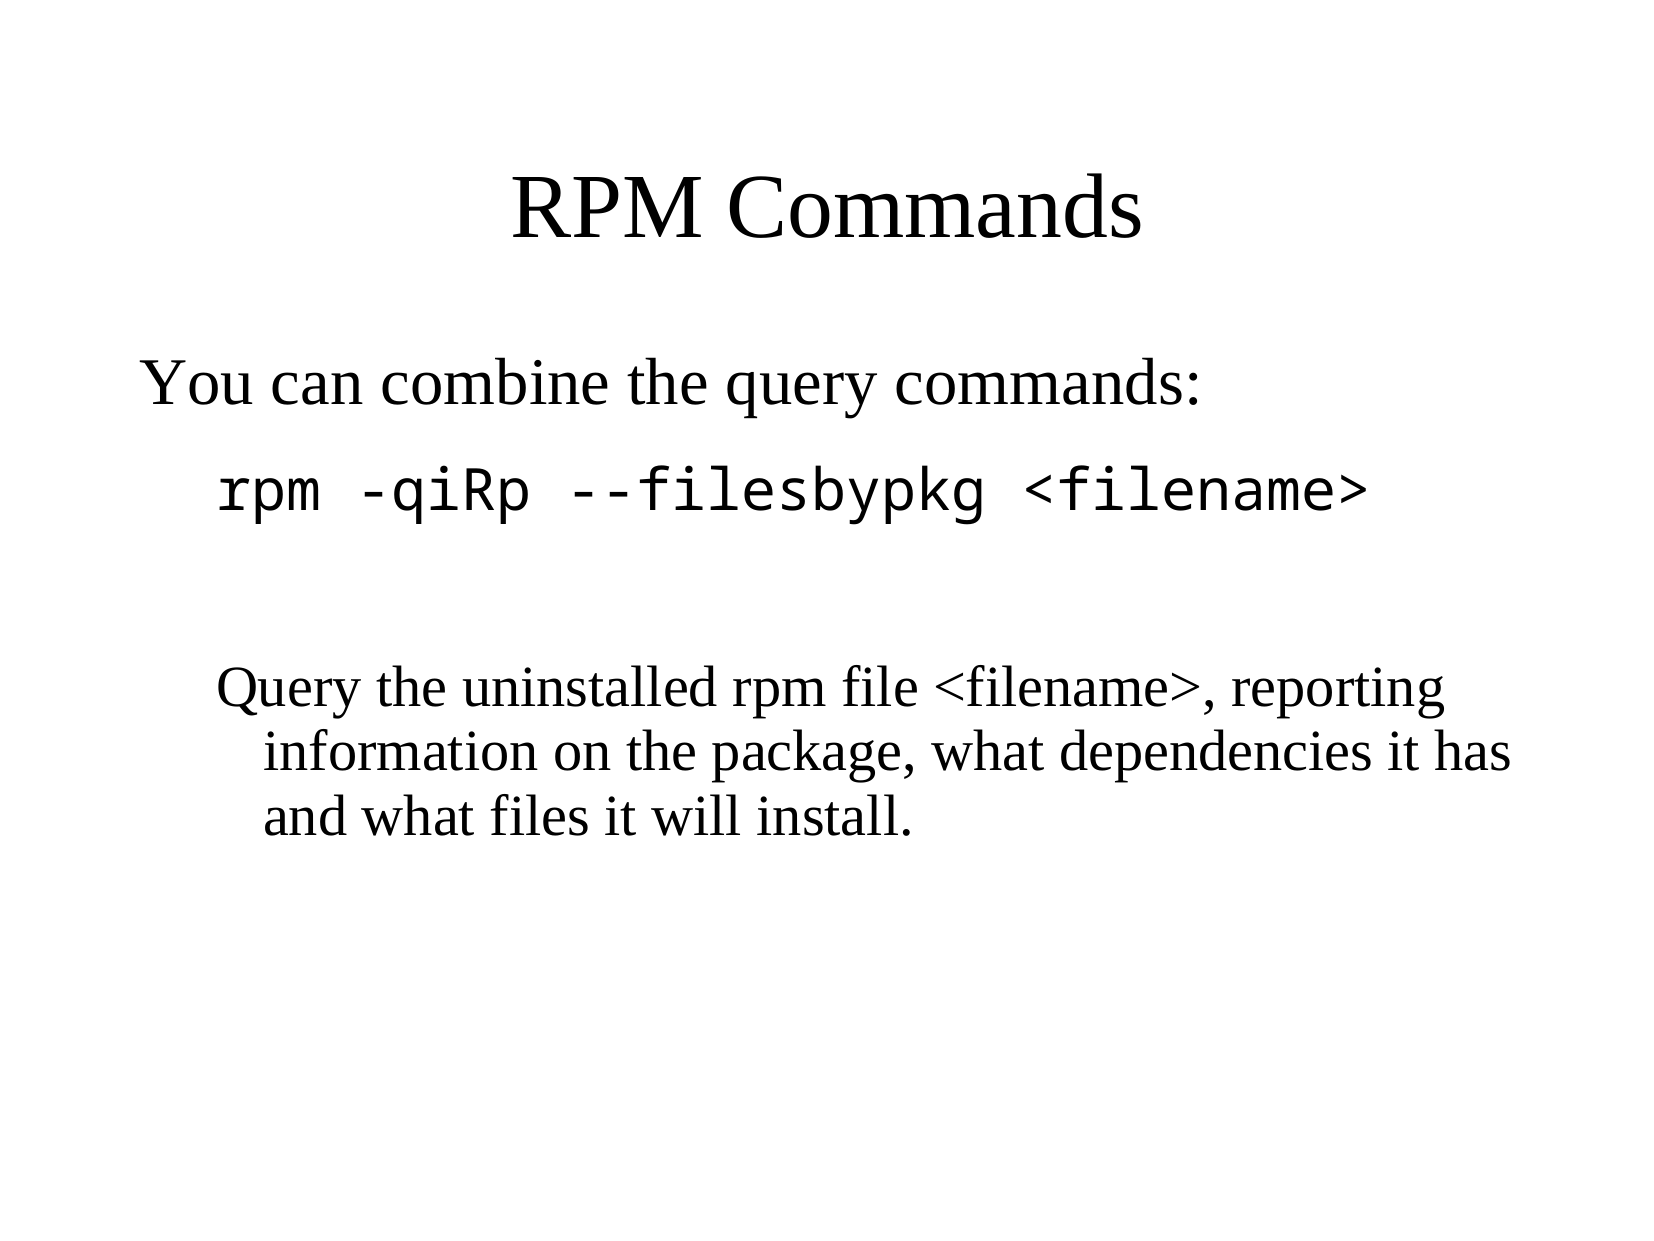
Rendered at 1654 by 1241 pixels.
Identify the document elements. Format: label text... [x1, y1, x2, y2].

title RPM Commands [121, 102, 1534, 311]
list You can combine the query commands: rpm -qiRp --filesbypkg <filename> Query the uninstalled rpm file <filename>, reporting information on the package, what dependencies it has and what files it will install. [121, 344, 1534, 1127]
